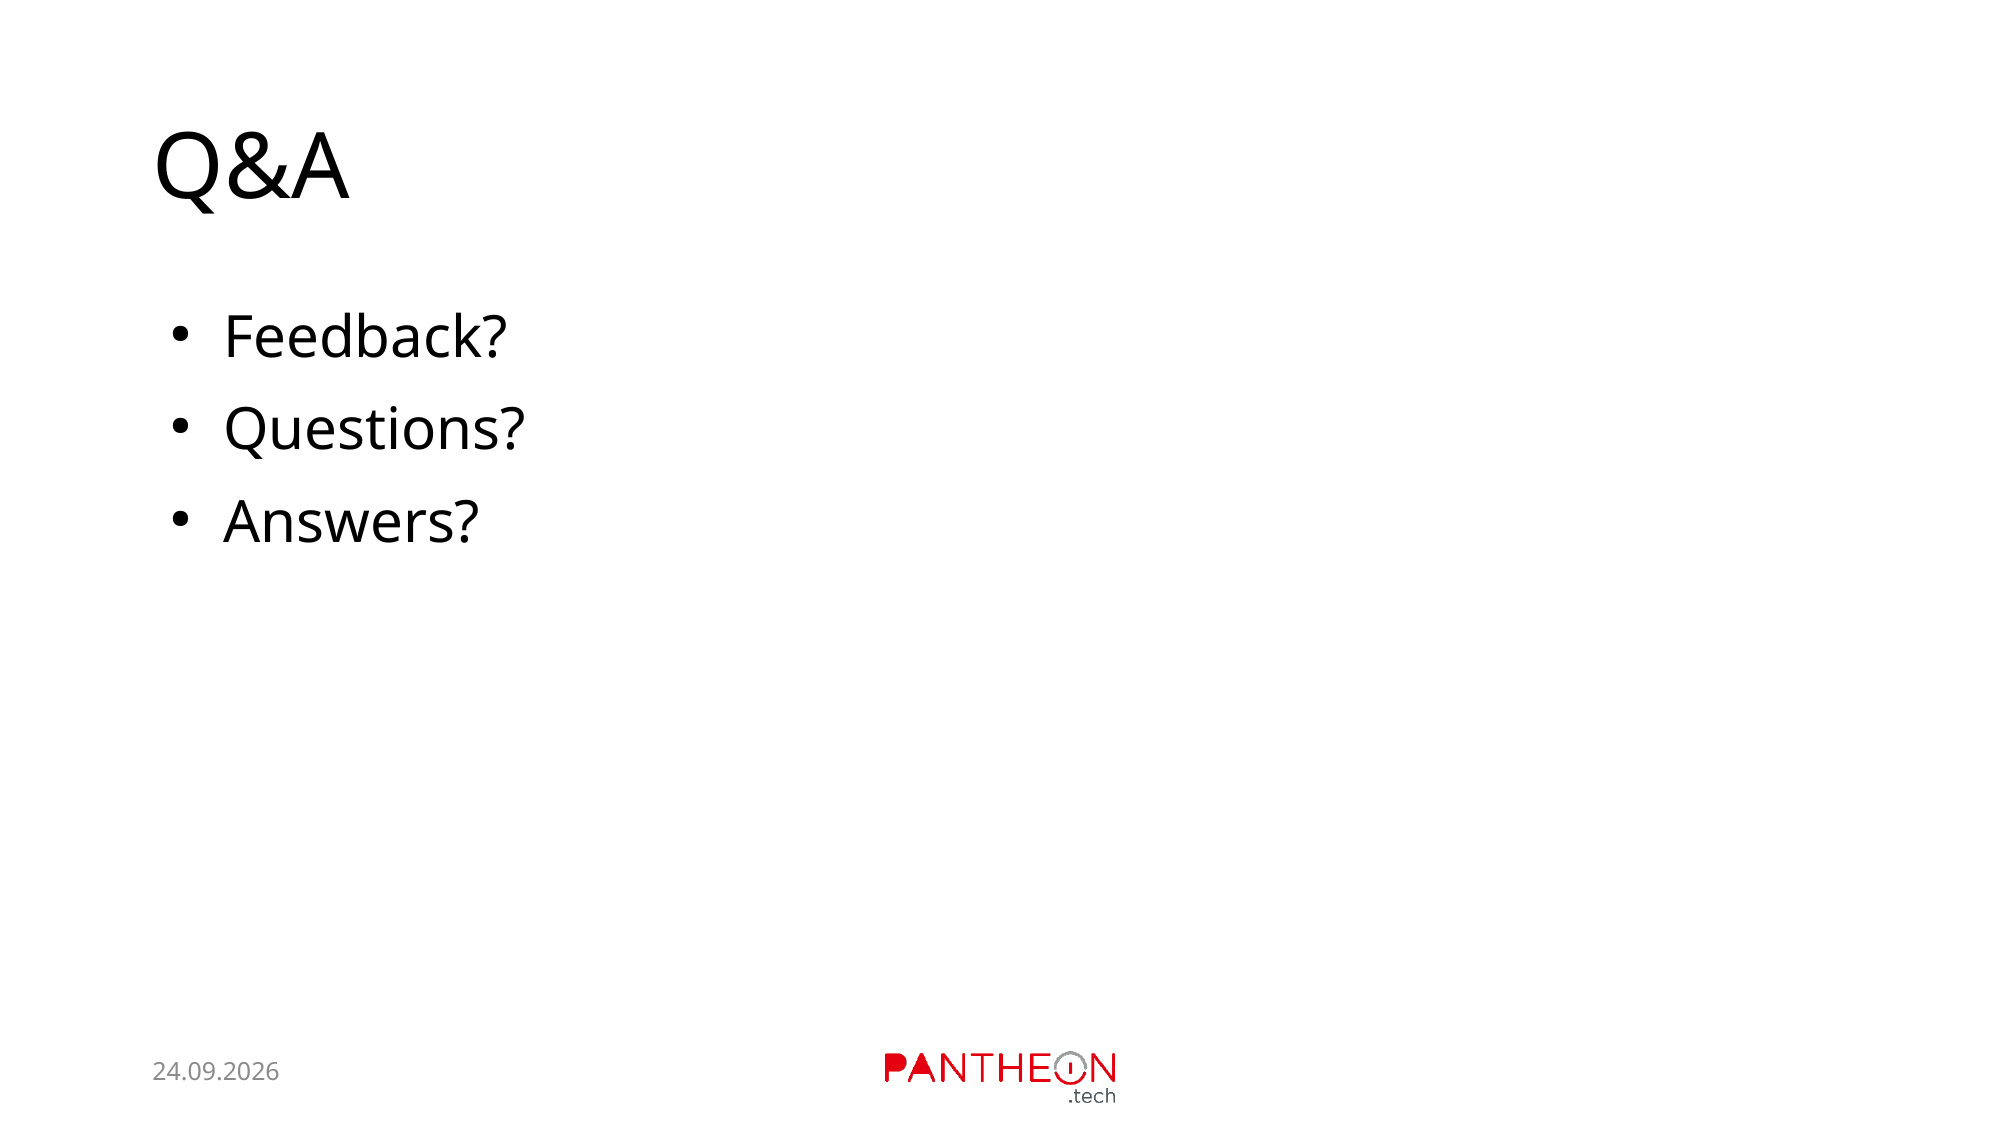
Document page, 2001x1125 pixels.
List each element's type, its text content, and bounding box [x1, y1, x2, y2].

picture [885, 1051, 1115, 1103]
list Feedback? Questions? Answers? [137, 299, 1863, 1014]
title Q&A [137, 59, 1863, 278]
slide_number 15.10.2020 [137, 1042, 588, 1103]
